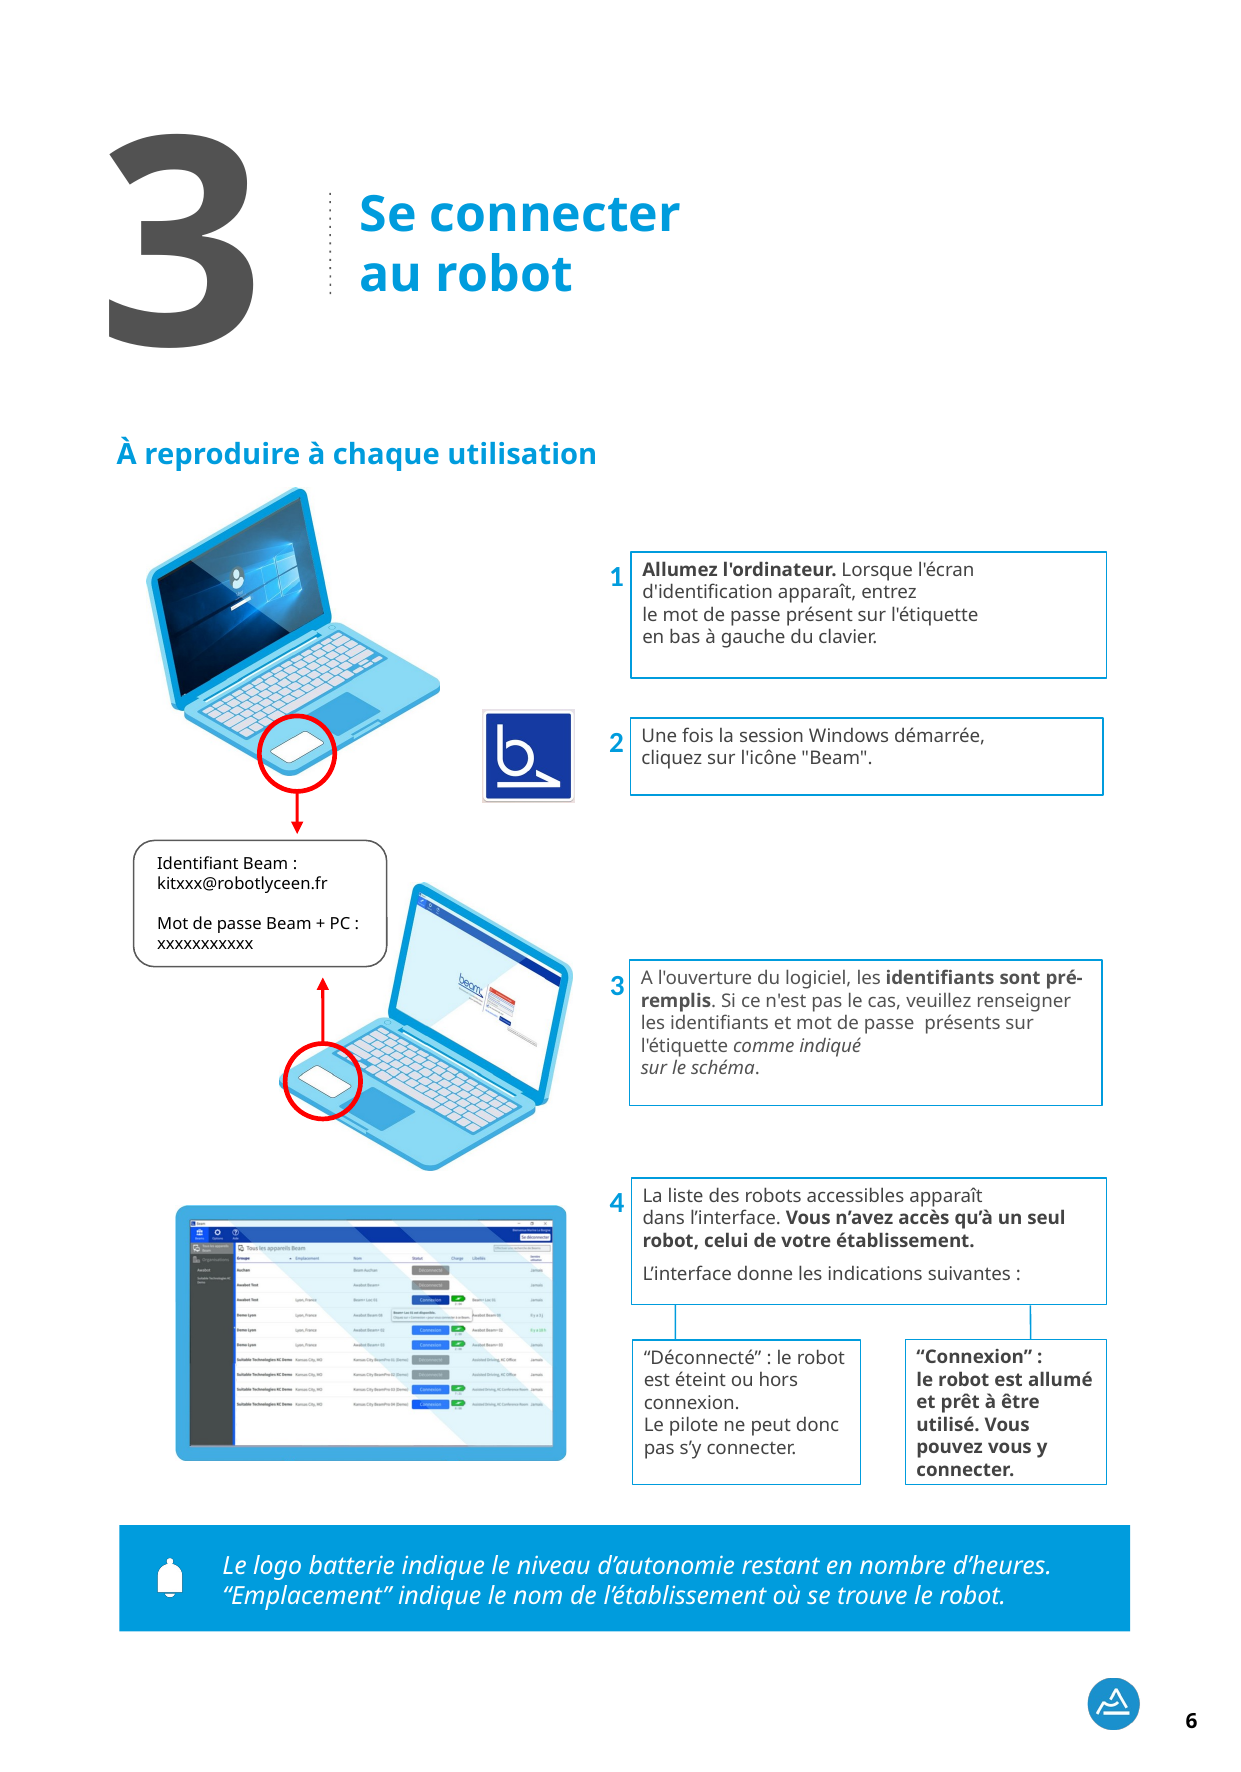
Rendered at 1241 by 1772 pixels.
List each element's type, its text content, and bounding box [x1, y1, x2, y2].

text_box Identifiant Beam : kitxxx@robotlyceen.fr Mot de passe Beam + PC : xxxxxxxxxxx [142, 837, 379, 953]
text_box [119, 1525, 1131, 1632]
text_box Le logo batterie indique le niveau d’autonomie restant en nombre d’heures. “Emplacement” indique le nom de l’établissement où se trouve le robot. [207, 1534, 1092, 1623]
text_box “Déconnecté” : le robot est éteint ou hors connexion. Le pilote ne peut donc pas s’y connecter. [632, 1339, 861, 1485]
text_box À reproduire à chaque utilisation [101, 415, 1129, 489]
text_box [133, 844, 387, 967]
text_box Allumez l'ordinateur. Lorsque l'écran d'identification apparaît, entrez le mot de passe présent sur l'étiquette en bas à gauche du clavier. [631, 551, 1107, 678]
text_box Une fois la session Windows démarrée, cliquez sur l'icône "Beam". [630, 717, 1103, 795]
text_box 1 [597, 551, 625, 641]
text_box 3 [83, 38, 390, 368]
picture [1087, 1678, 1147, 1731]
picture [279, 882, 573, 1171]
picture [158, 1559, 182, 1597]
picture [146, 487, 440, 776]
text_box 3 [598, 960, 625, 1097]
text_box La liste des robots accessibles apparaît dans l’interface. Vous n’avez accès qu’à un seul robot, celui de votre établissement. L’interface donne les indications suivantes : [631, 1178, 1107, 1305]
text_box “Connexion” : le robot est allumé et prêt à être utilisé. Vous pouvez vous y connecter. [905, 1339, 1107, 1485]
text_box Se connecter au robot [344, 166, 1149, 472]
text_box 2 [597, 717, 625, 808]
text_box 4 [598, 1178, 625, 1268]
picture [175, 1205, 567, 1461]
text_box A l'ouverture du logiciel, les identifiants sont pré-remplis. Si ce n'est pas le cas, veuillez renseigner les identifiants et mot de passe présents sur l'étiquette comme indiqué sur le schéma. [629, 960, 1103, 1106]
picture [262, 719, 332, 776]
text_box 6 [1145, 1670, 1213, 1748]
picture [482, 709, 575, 803]
